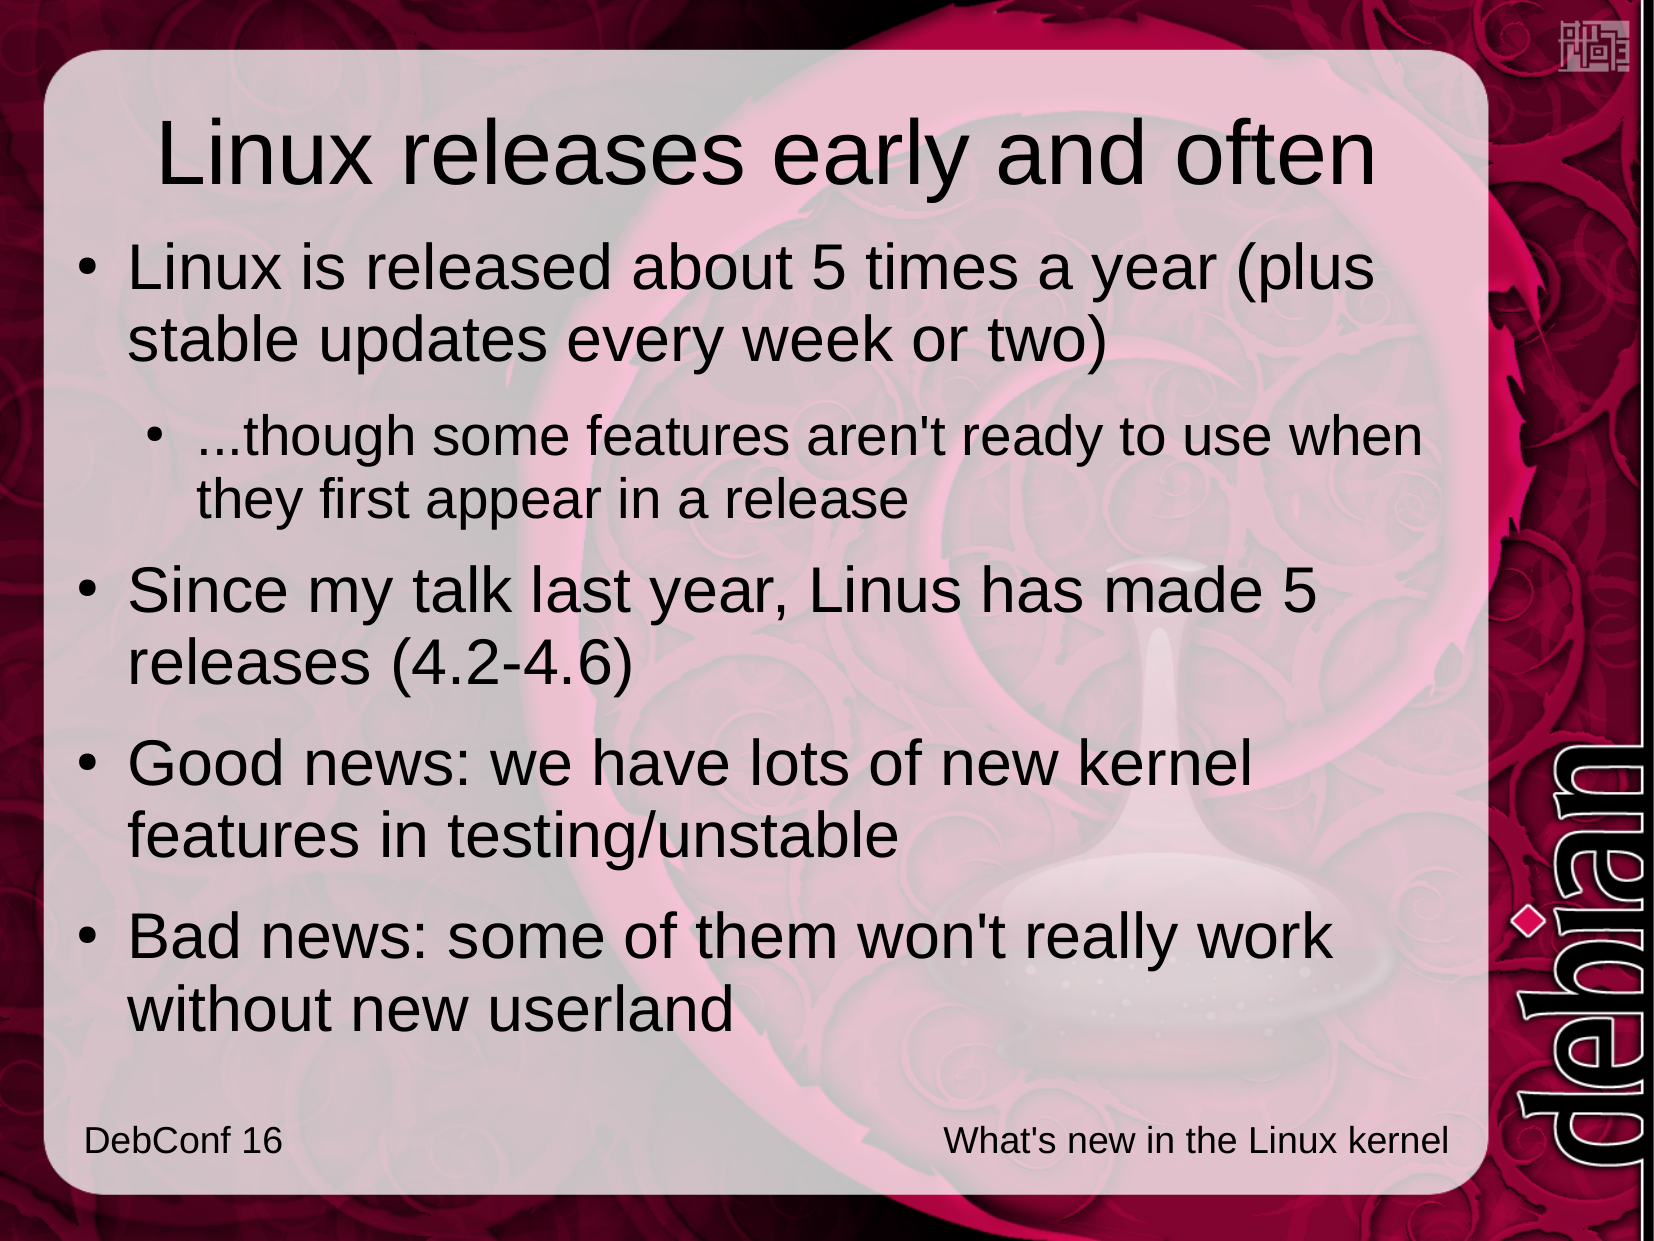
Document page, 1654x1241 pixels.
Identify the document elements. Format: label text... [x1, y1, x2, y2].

picture [0, 0, 1654, 1241]
list Linux is released about 5 times a year (plus stable updates every week or two) ...though some features aren't ready to use when they first appear in a release Since my talk last year, Linus has made 5 releases (4.2-4.6) Good news: we have lots of new kernel features in testing/unstable Bad news: some of them won't really work without new userland [59, 231, 1477, 1050]
title Linux releases early and often [59, 49, 1477, 231]
